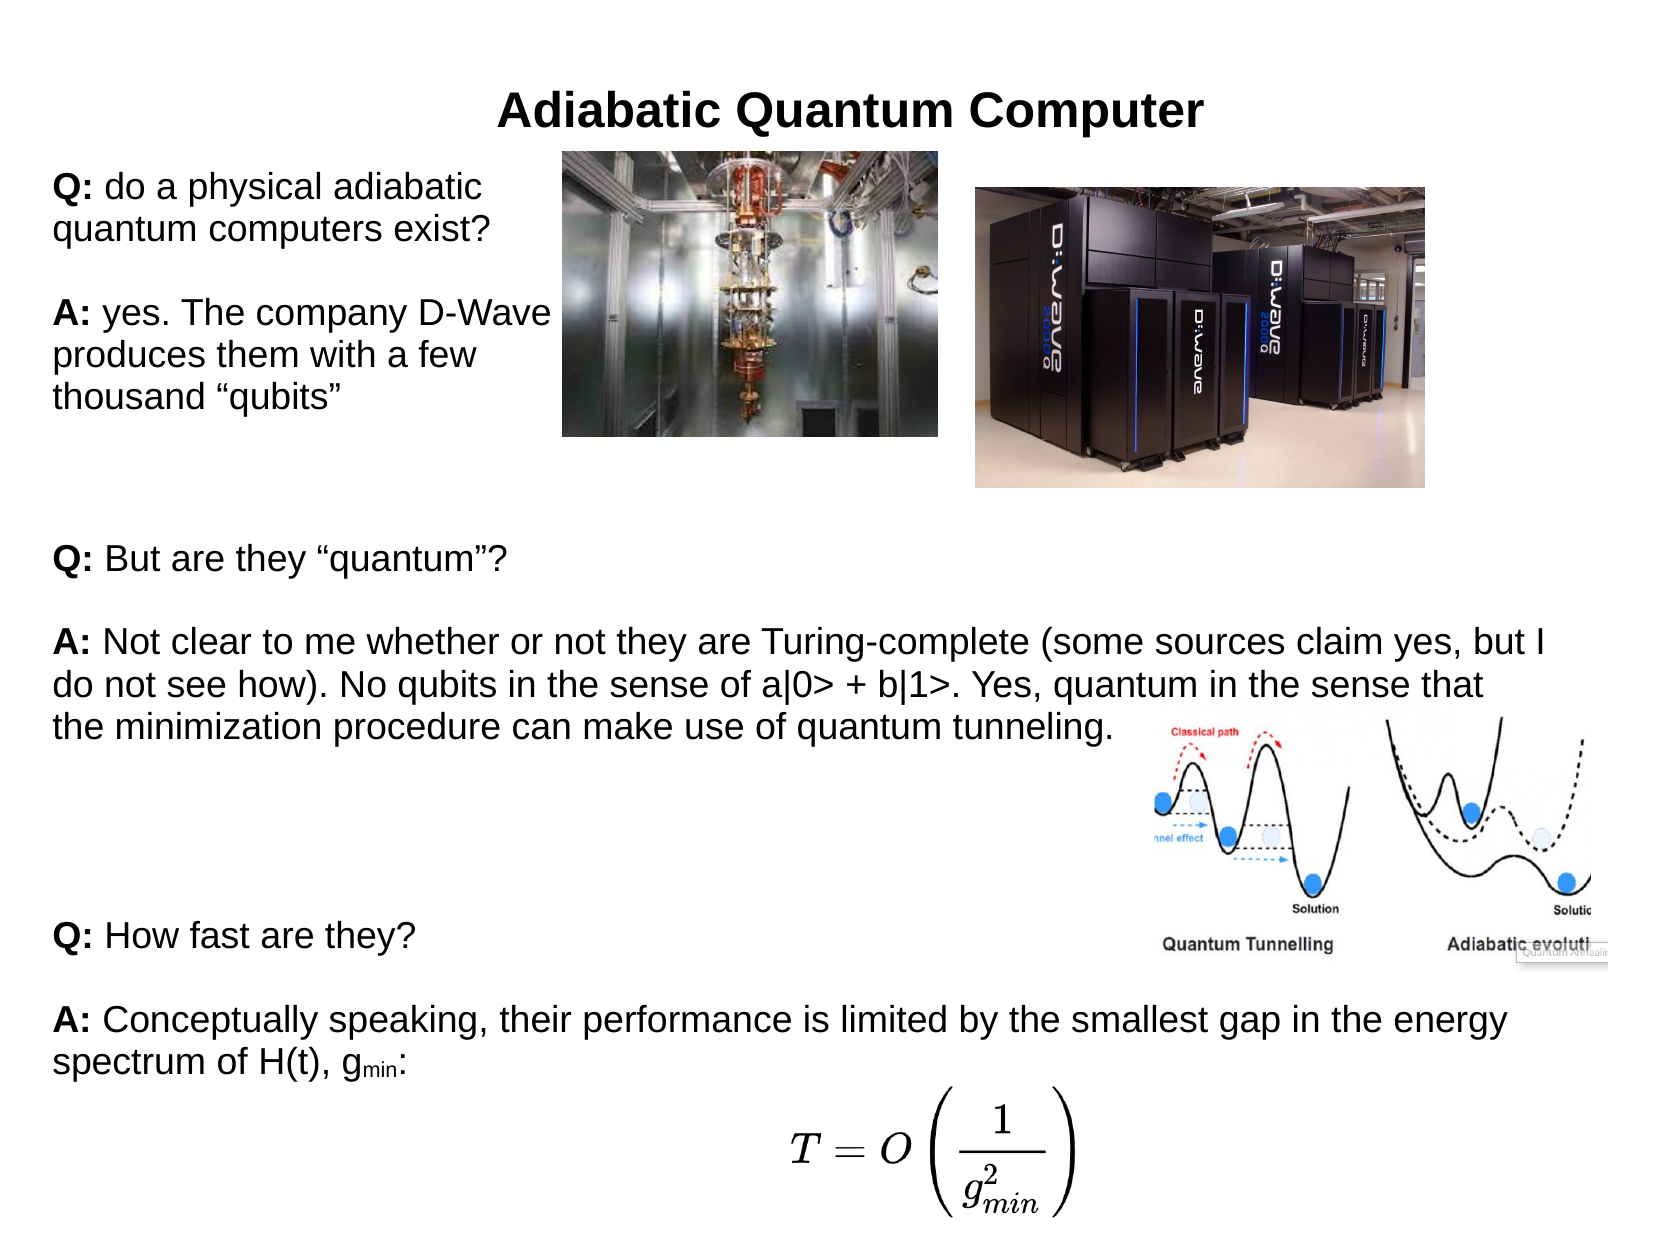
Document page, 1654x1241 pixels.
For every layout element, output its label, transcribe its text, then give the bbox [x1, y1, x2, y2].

picture [975, 187, 1425, 488]
picture [562, 151, 938, 437]
text_box Q: But are they “quantum”? A: Not clear to me whether or not they are Turing-complete (some sources claim yes, but I do not see how). No qubits in the sense of a|0> + b|1>. Yes, quantum in the sense that the minimization procedure can make use of quantum tunneling. Q: How fast are they? A: Conceptually speaking, their performance is limited by the smallest gap in the energy spectrum of H(t), gmin: [37, 529, 1576, 1091]
picture [750, 1091, 1104, 1239]
picture [1576, 691, 1608, 976]
text_box Adiabatic Quantum Computer [138, 75, 1564, 237]
text_box Q: do a physical adiabatic quantum computers exist? A: yes. The company D-Wave produces them with a few thousand “qubits” [37, 157, 638, 425]
